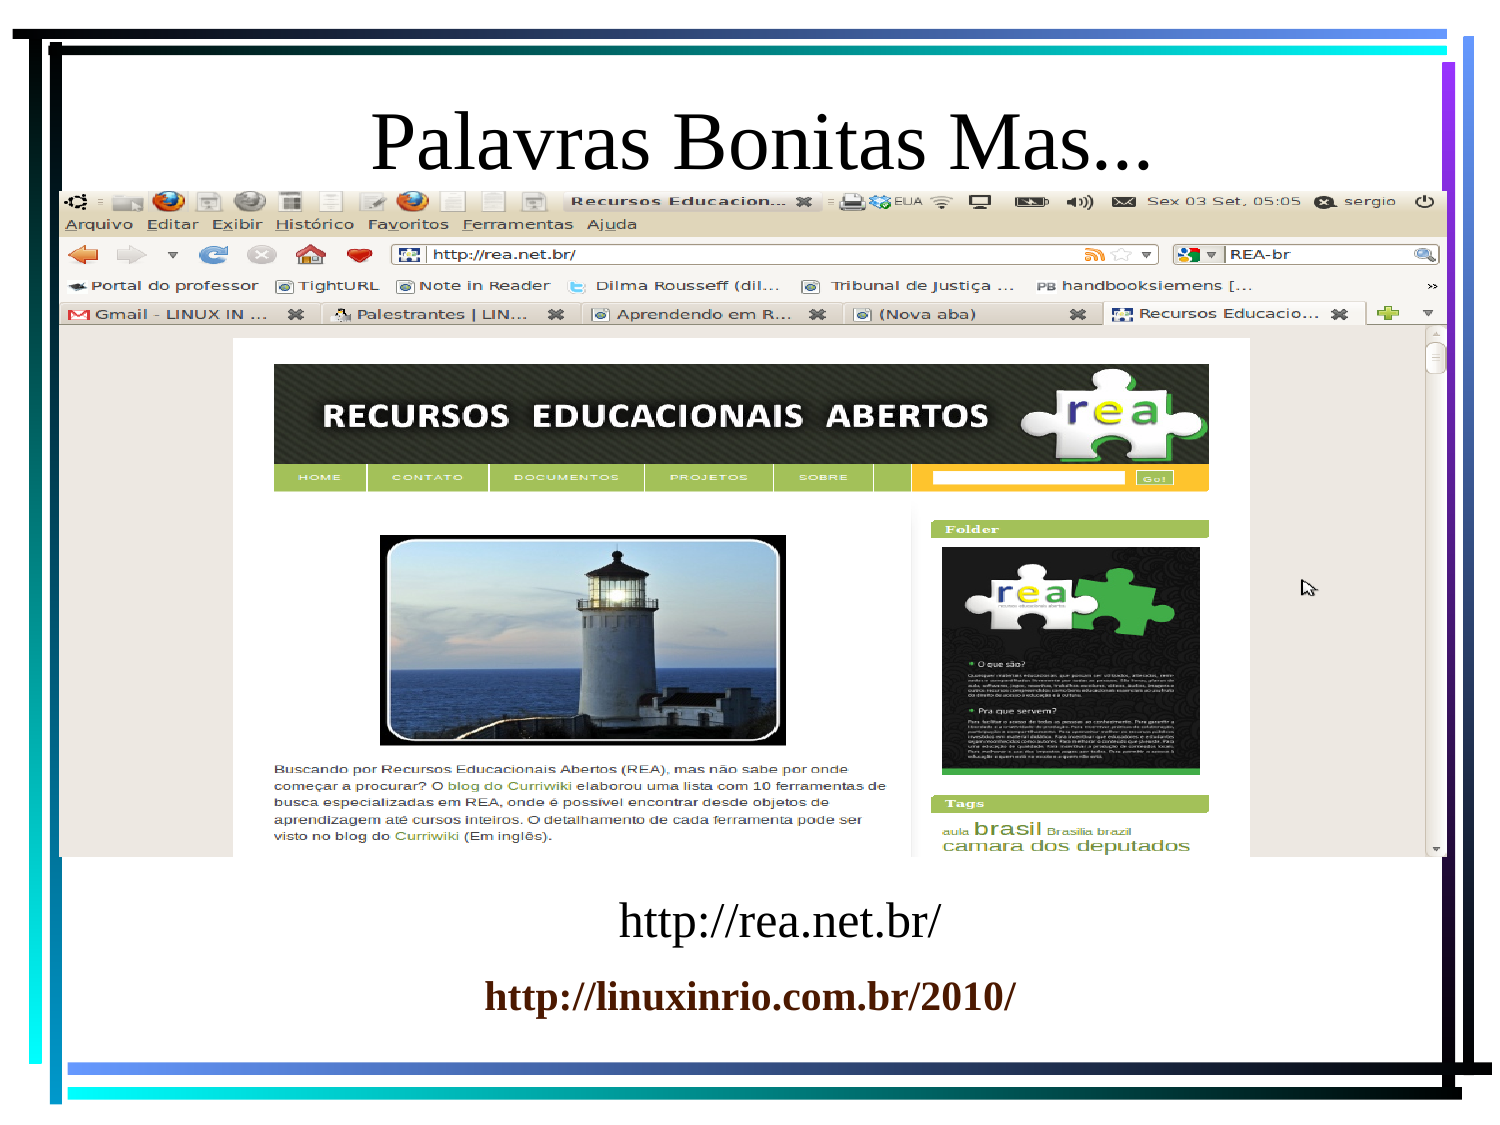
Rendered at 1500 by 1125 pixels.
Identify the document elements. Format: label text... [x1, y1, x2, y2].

title Palavras Bonitas Mas... [125, 87, 1401, 191]
text_box http://linuxinrio.com.br/2010/ [419, 957, 1032, 1029]
picture [0, 0, 1500, 1125]
text_box http://rea.net.br/ [295, 885, 1266, 956]
